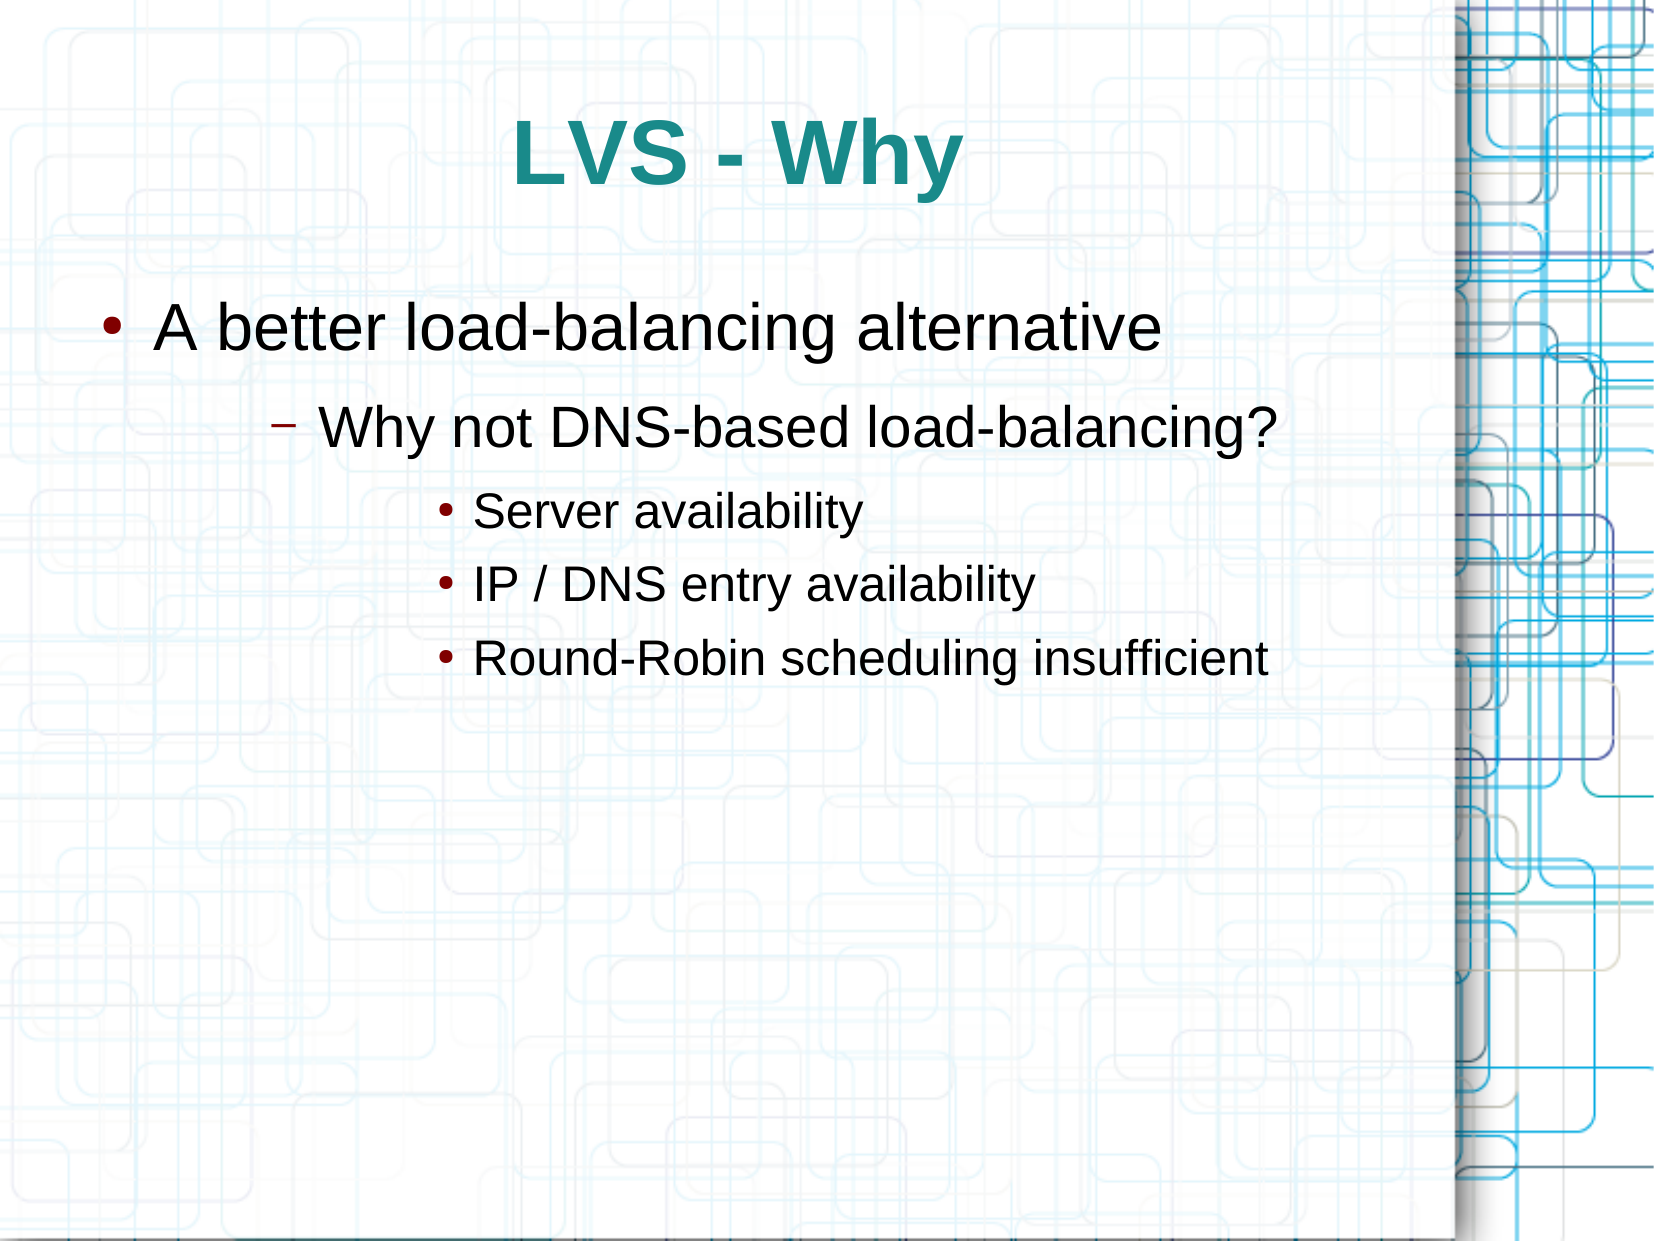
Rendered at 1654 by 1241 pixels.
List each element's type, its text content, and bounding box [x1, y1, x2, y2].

picture [0, 0, 1654, 1241]
title LVS - Why [59, 49, 1418, 257]
list A better load-balancing alternative Why not DNS-based load-balancing? Server availability IP / DNS entry availability Round-Robin scheduling insufficient [82, 290, 1418, 1094]
